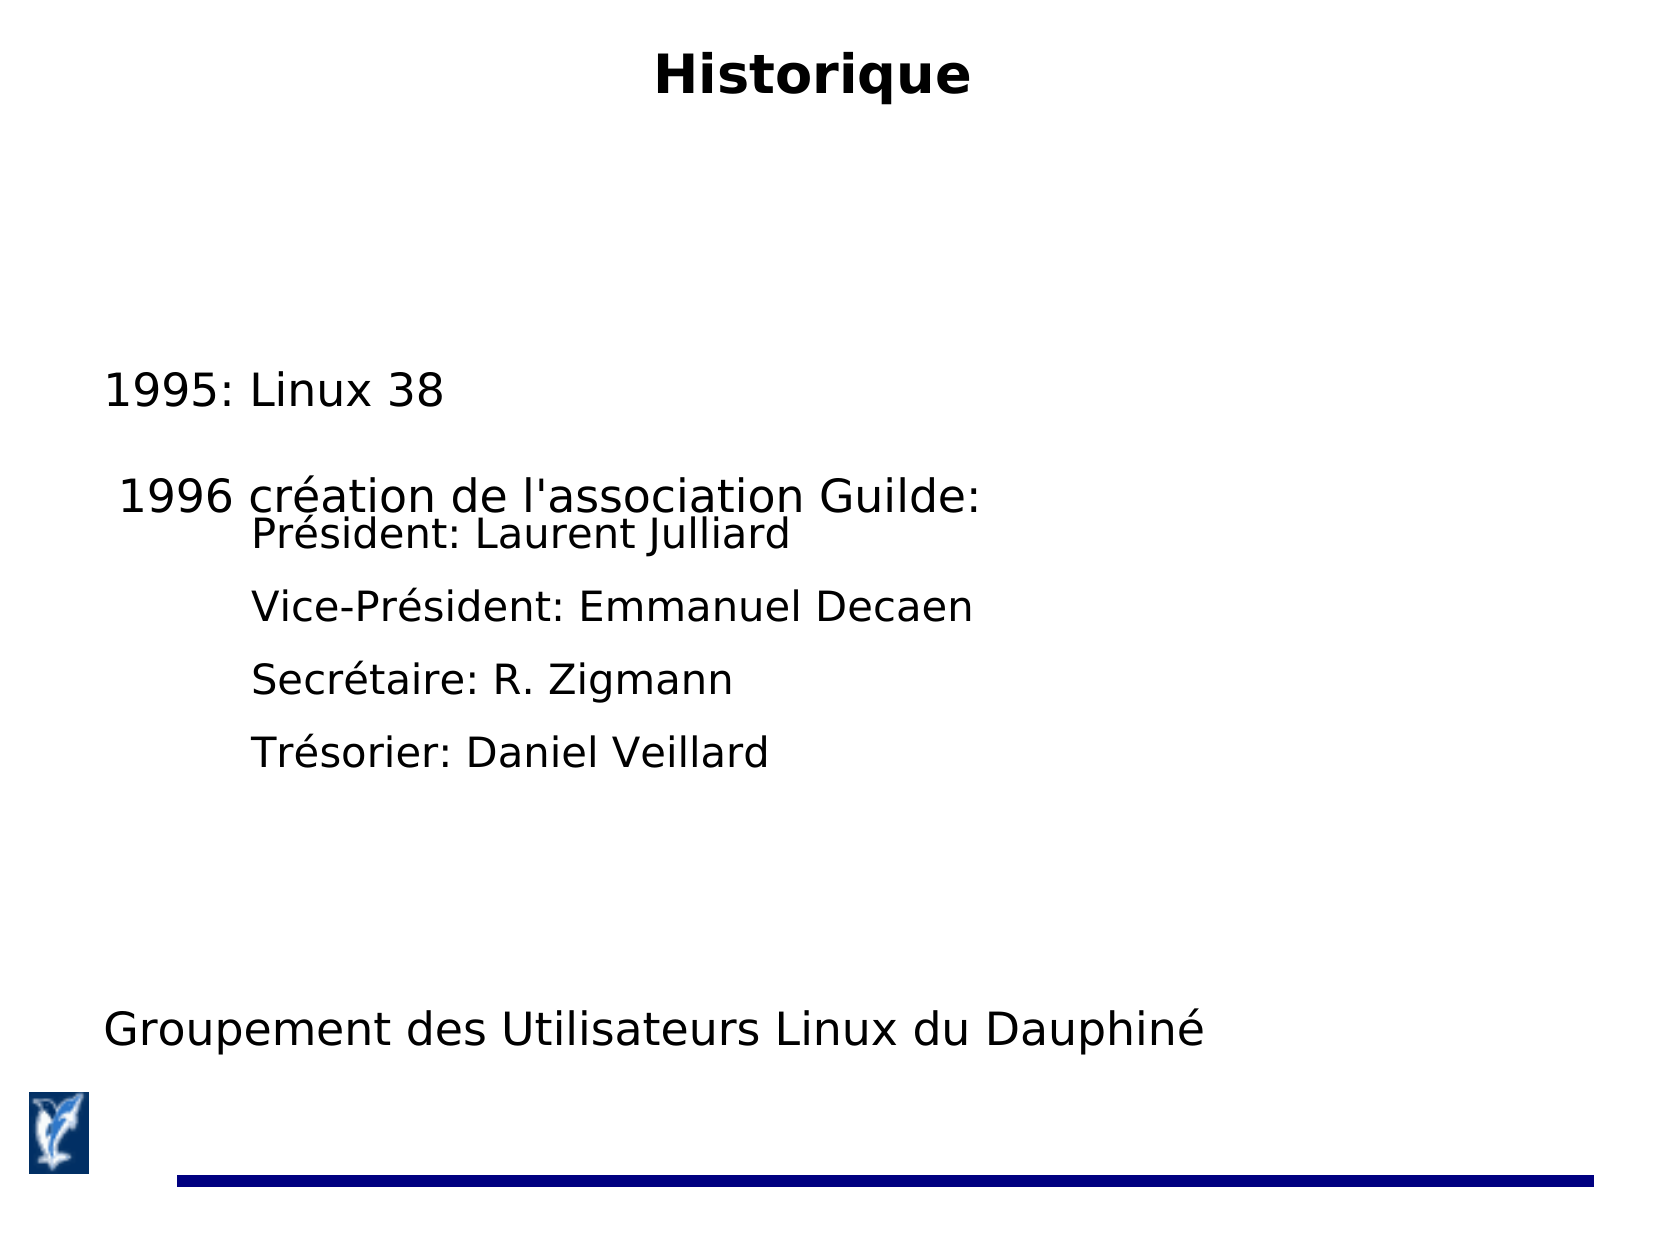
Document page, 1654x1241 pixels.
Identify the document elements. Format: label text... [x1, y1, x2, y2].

picture [29, 1092, 89, 1174]
text_box Historique [31, 36, 1595, 202]
text_box 1995: Linux 38 1996 création de l'association Guilde: Groupement des Utilisateurs Linux du Dauphiné [88, 303, 1388, 1011]
text_box Président: Laurent Julliard Vice-Président: Emmanuel Decaen Secrétaire: R. Zigmann Trésorier: Daniel Veillard [236, 501, 1442, 786]
